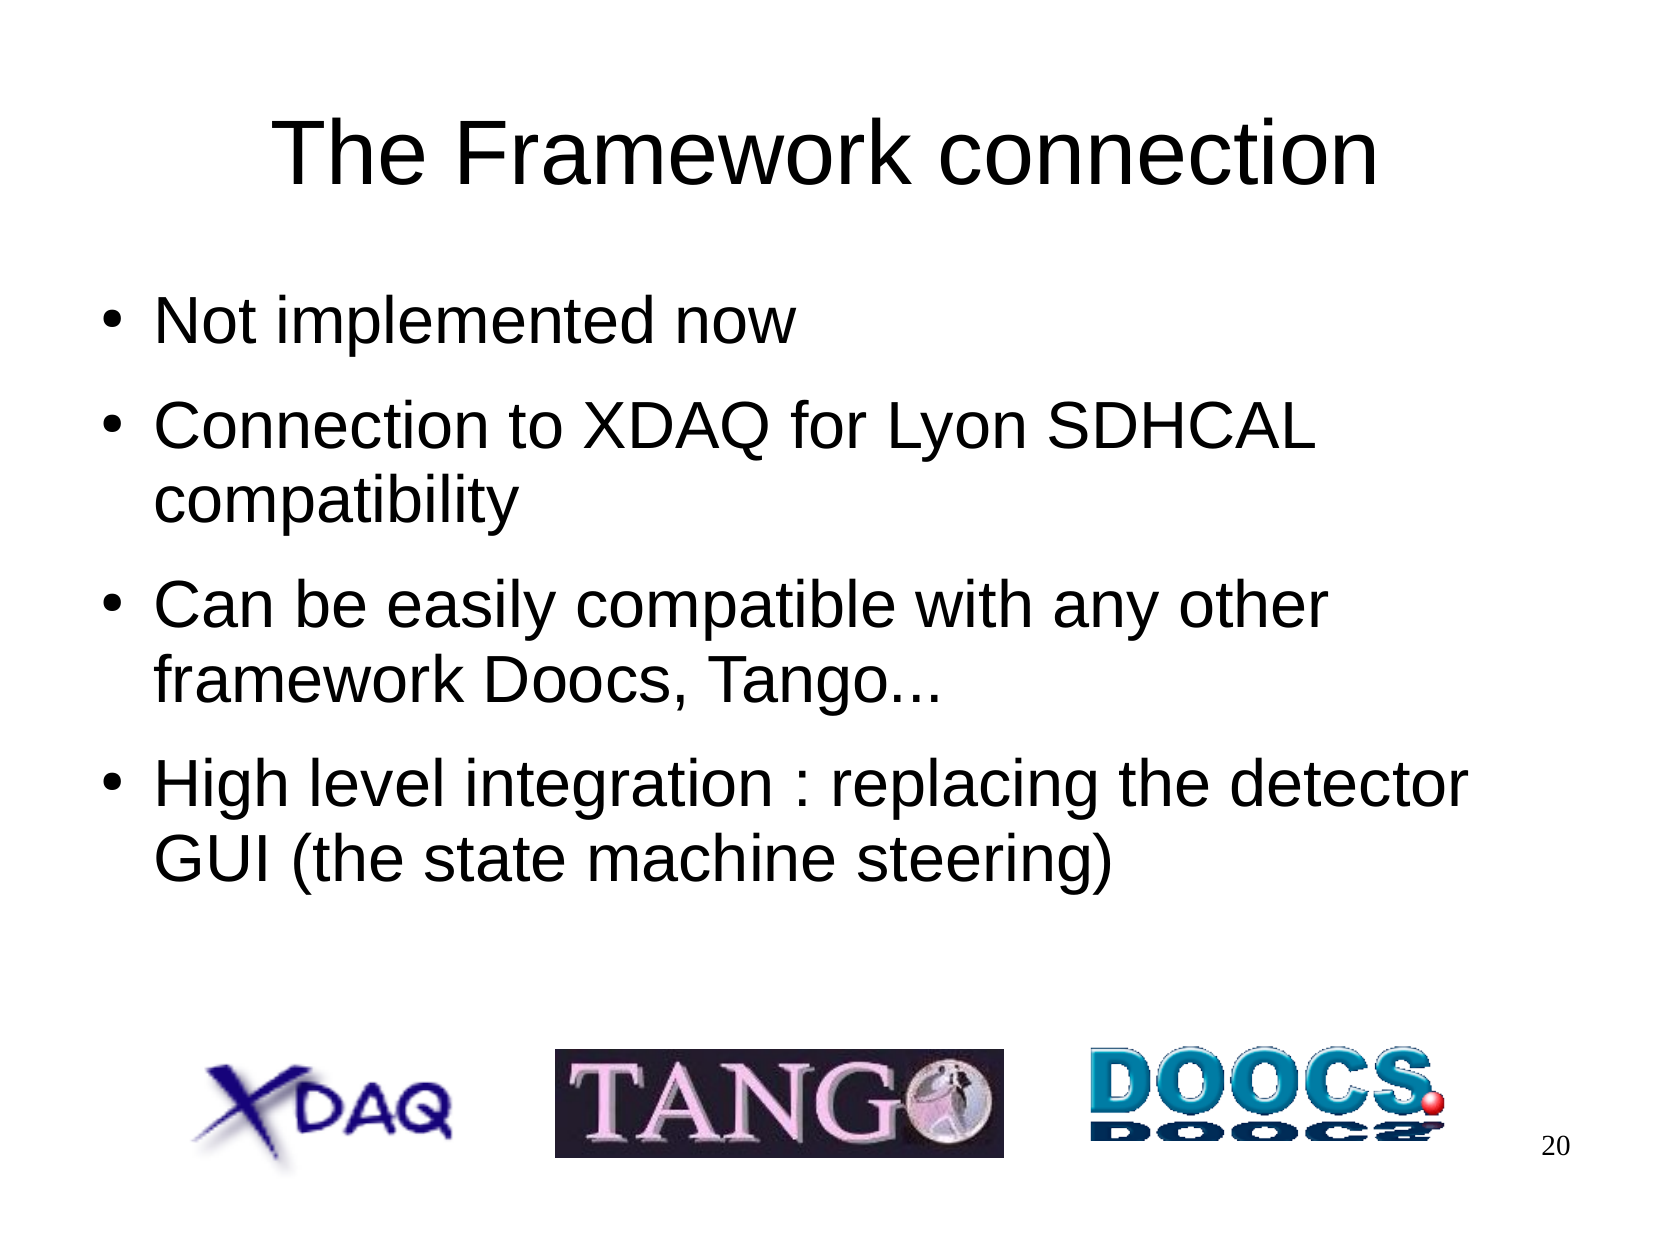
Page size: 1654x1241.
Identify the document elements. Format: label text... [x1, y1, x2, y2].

title The Framework connection [82, 49, 1571, 257]
list Not implemented now Connection to XDAQ for Lyon SDHCAL compatibility Can be easily compatible with any other framework Doocs, Tango... High level integration : replacing the detector GUI (the state machine steering) [82, 283, 1571, 957]
picture [555, 1049, 1004, 1158]
picture [188, 1062, 461, 1182]
picture [1088, 992, 1453, 1141]
